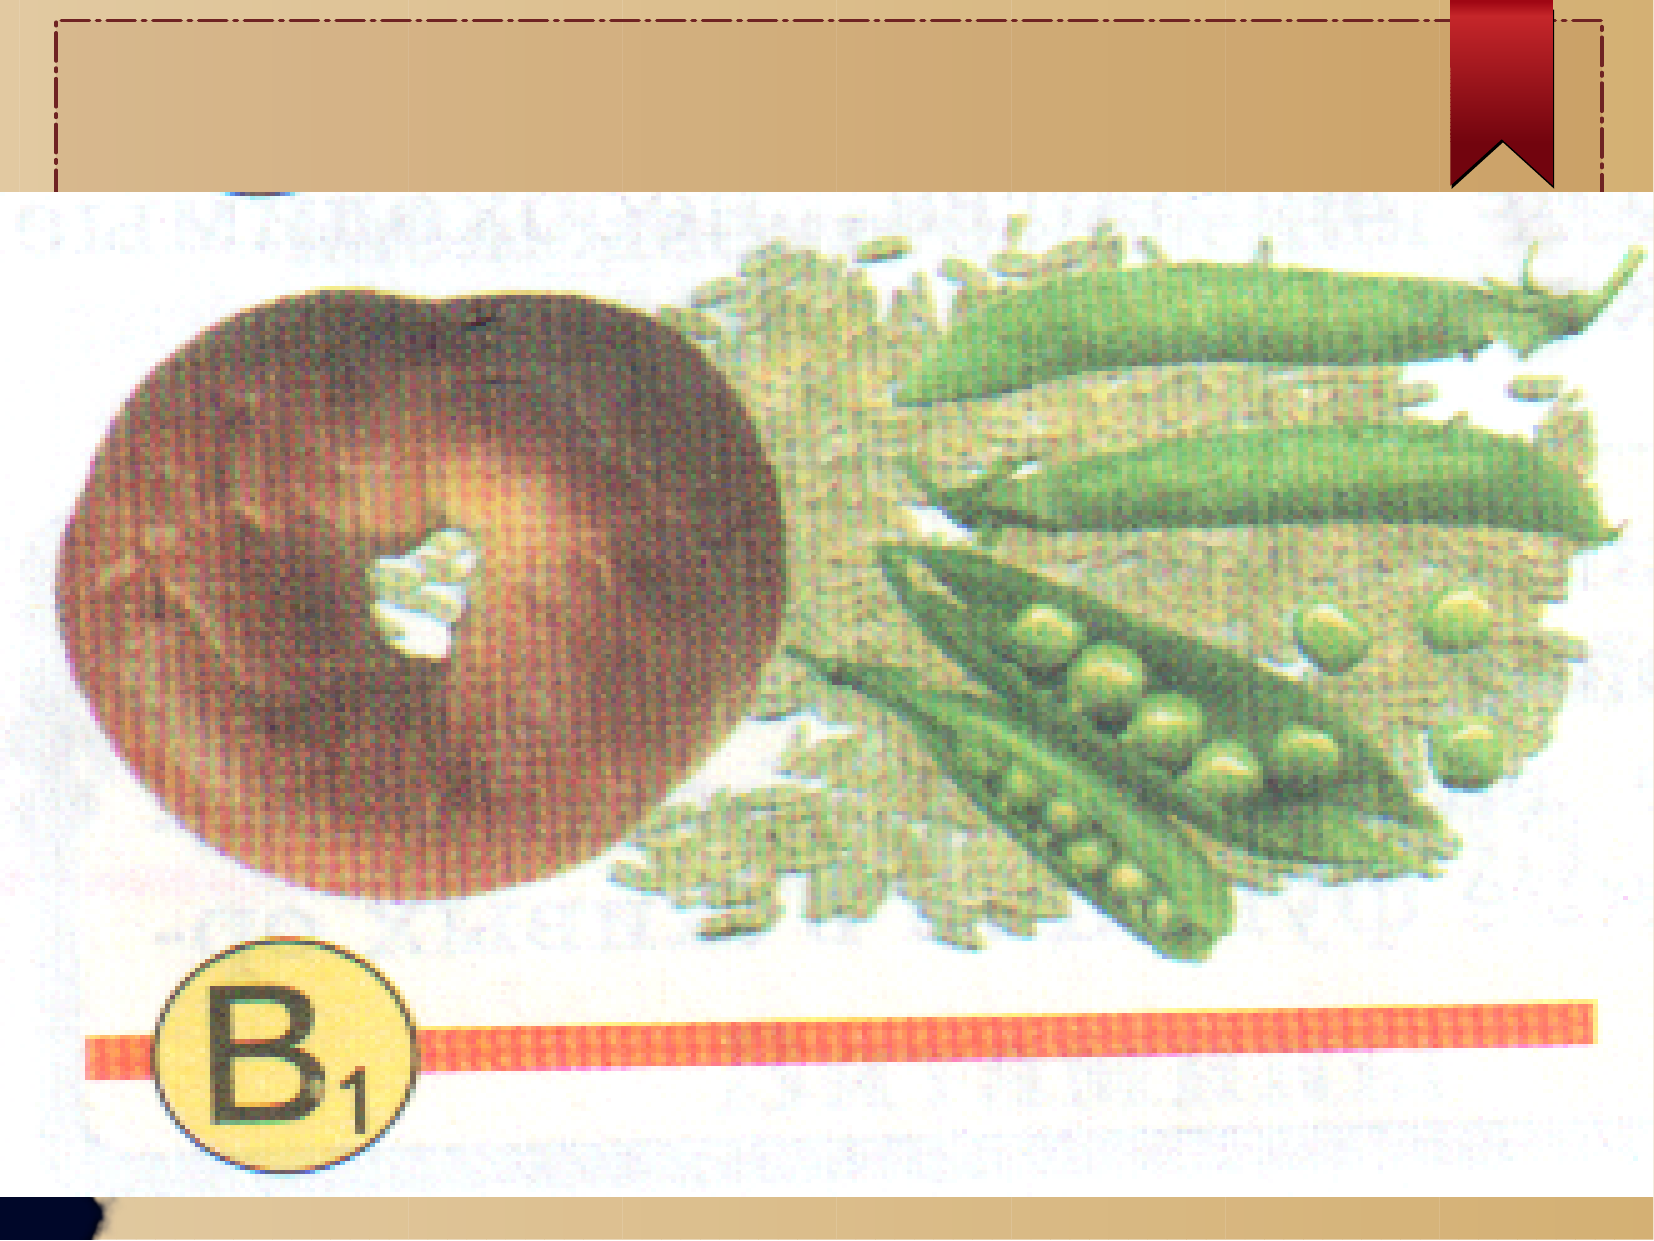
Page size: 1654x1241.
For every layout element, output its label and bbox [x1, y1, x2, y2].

picture [0, 192, 1654, 1197]
